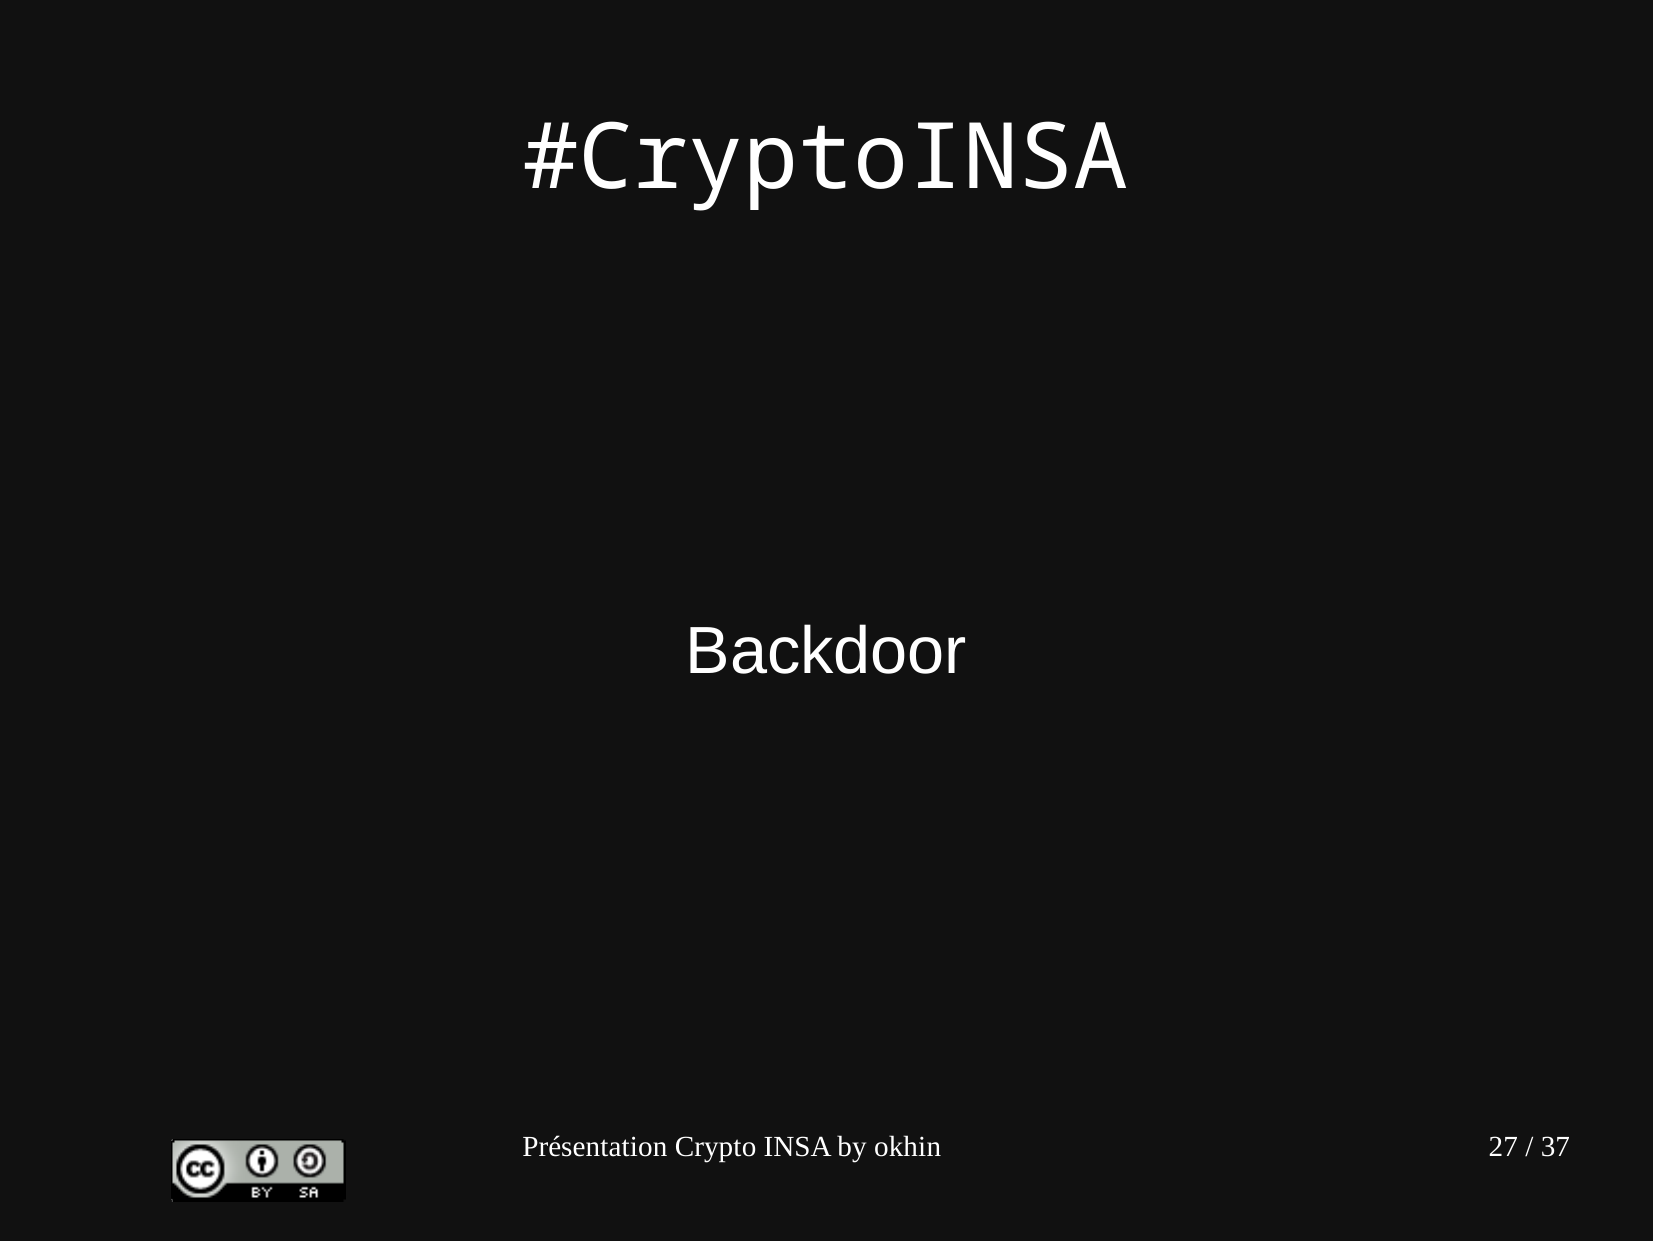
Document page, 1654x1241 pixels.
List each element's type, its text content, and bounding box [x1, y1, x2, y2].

subtitle Backdoor [82, 290, 1571, 1010]
picture [171, 1139, 346, 1202]
title #CryptoINSA [82, 49, 1571, 257]
